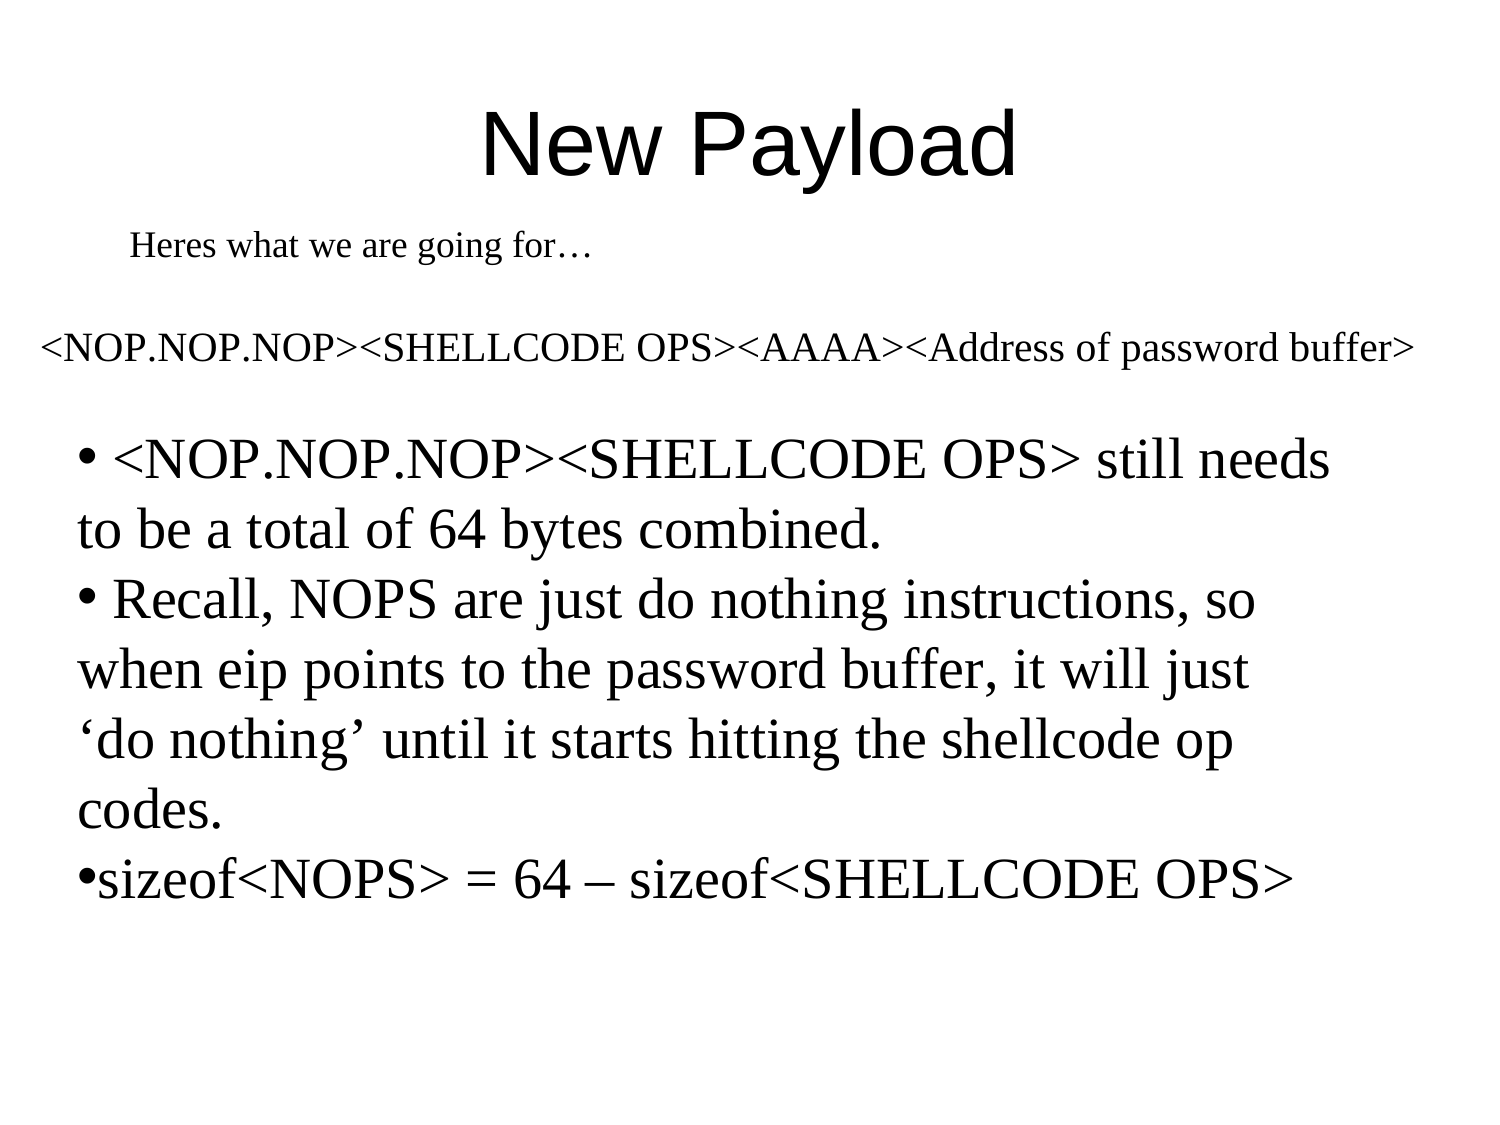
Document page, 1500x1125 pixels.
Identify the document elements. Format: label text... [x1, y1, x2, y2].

text_box <NOP.NOP.NOP><SHELLCODE OPS> still needs to be a total of 64 bytes combined. Recall, NOPS are just do nothing instructions, so when eip points to the password buffer, it will just ‘do nothing’ until it starts hitting the shellcode op codes. sizeof<NOPS> = 64 – sizeof<SHELLCODE OPS> [62, 412, 1351, 918]
text_box Heres what we are going for… [114, 212, 609, 273]
title New Payload [75, 45, 1426, 233]
text_box <NOP.NOP.NOP><SHELLCODE OPS><AAAA><Address of password buffer> [24, 312, 1463, 379]
